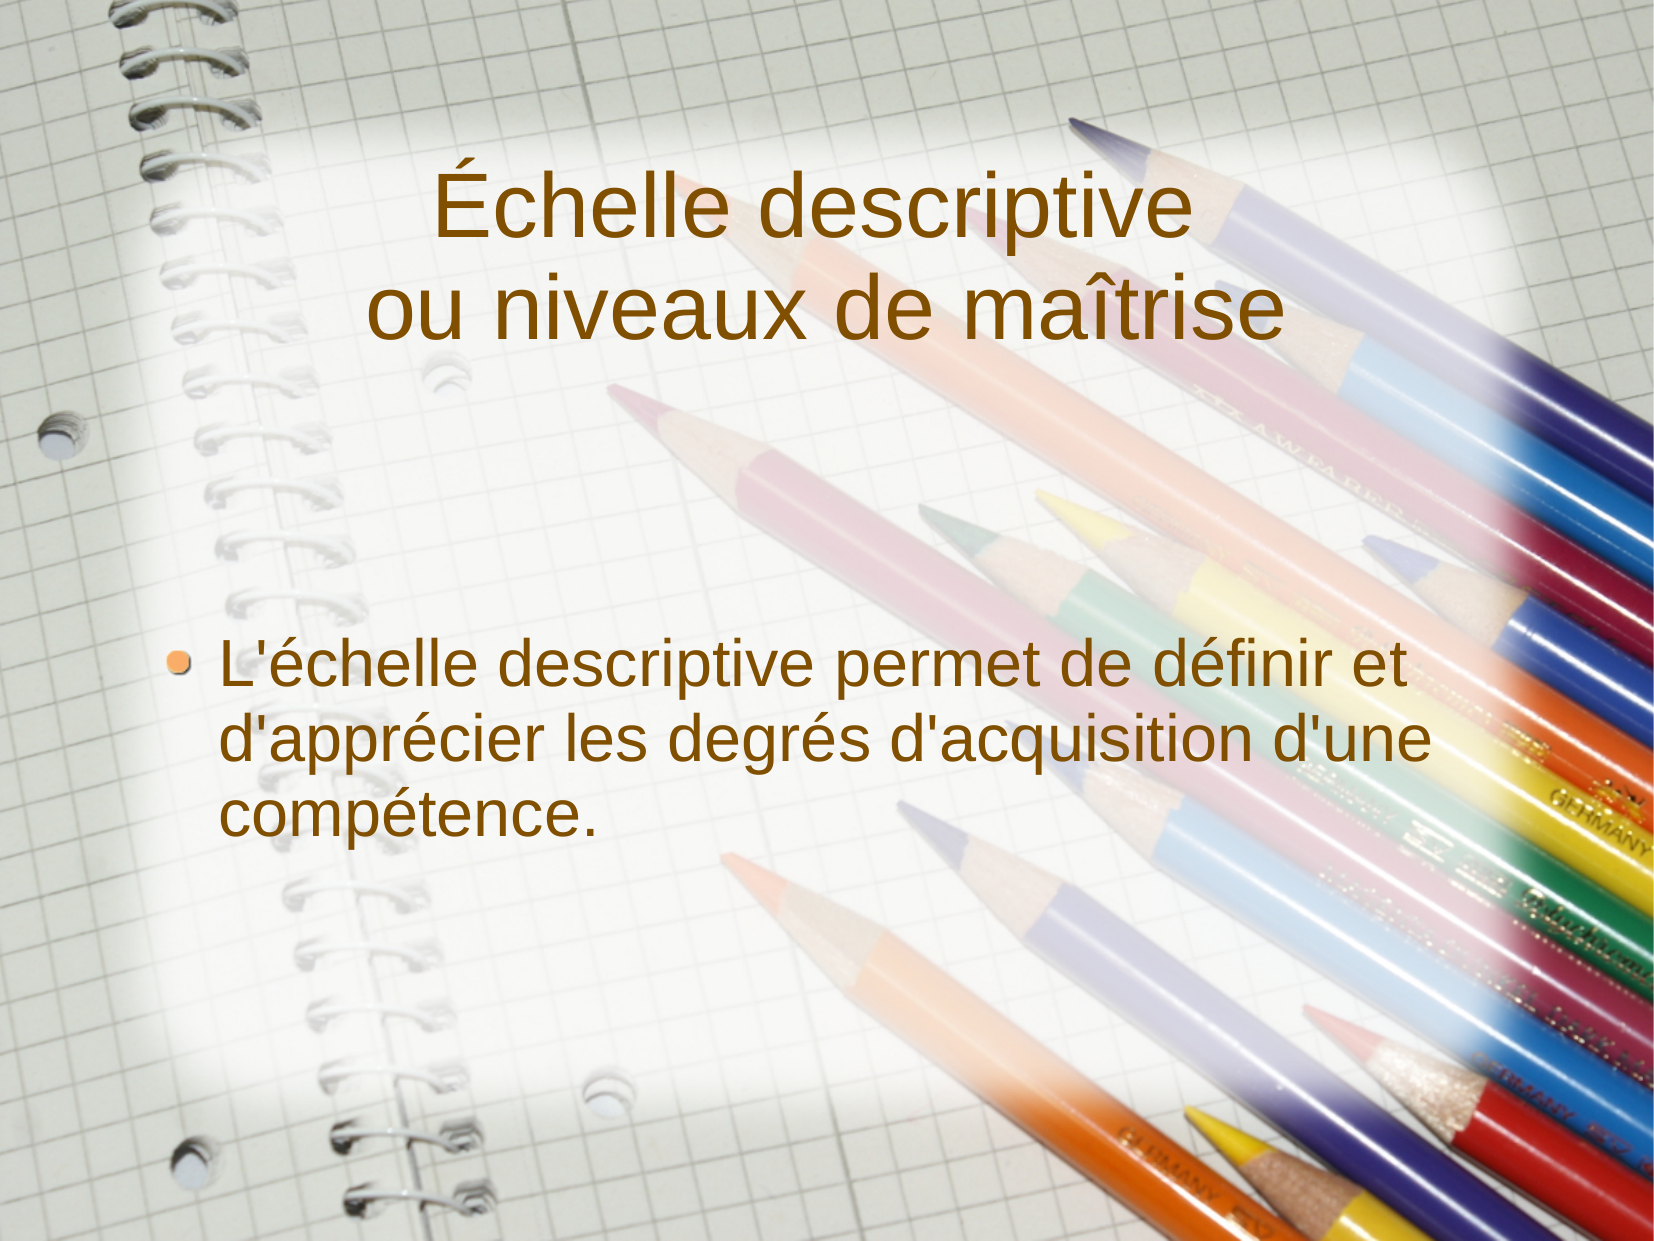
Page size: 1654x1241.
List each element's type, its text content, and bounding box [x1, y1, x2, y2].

list L'échelle descriptive permet de définir et d'apprécier les degrés d'acquisition d'une compétence. [147, 383, 1506, 1093]
title Échelle descriptive ou niveaux de maîtrise [147, 153, 1506, 361]
picture [0, 0, 1654, 1241]
